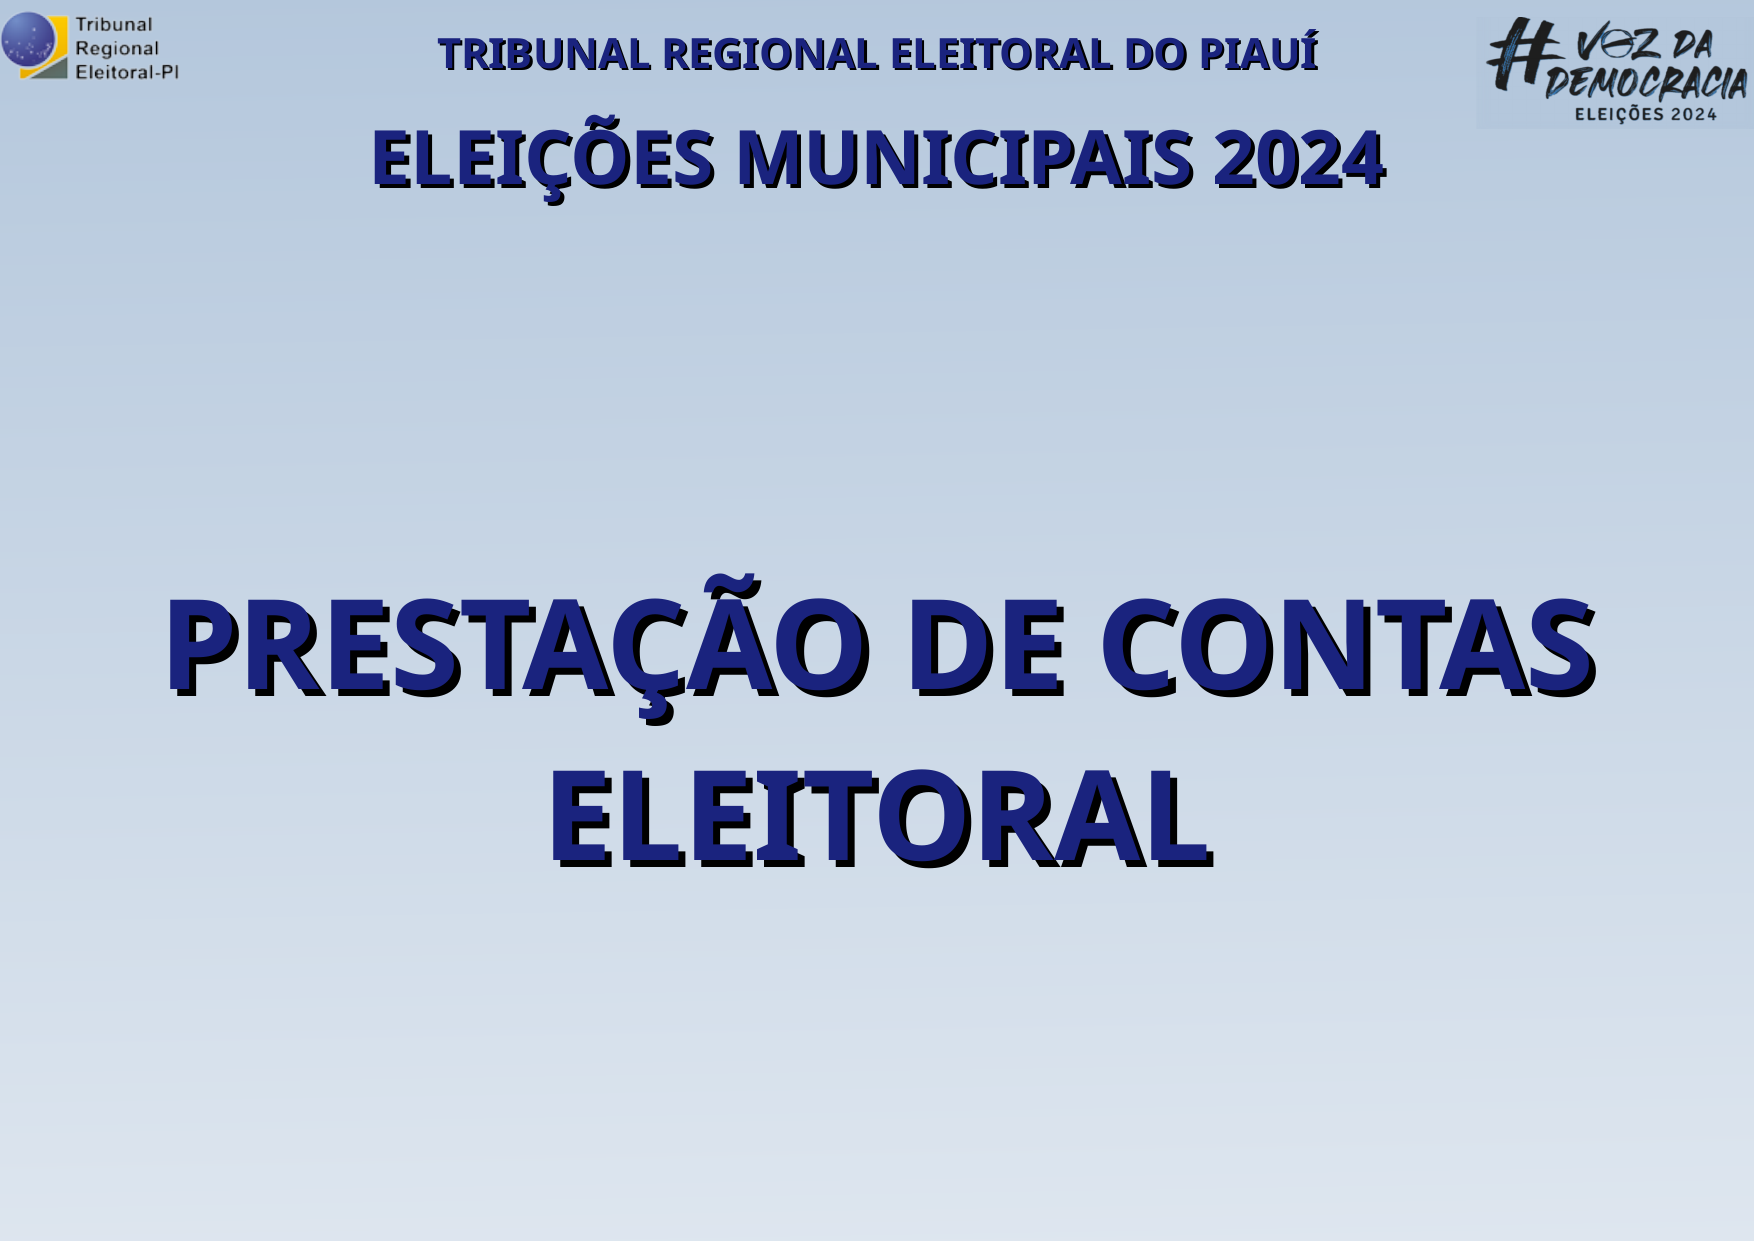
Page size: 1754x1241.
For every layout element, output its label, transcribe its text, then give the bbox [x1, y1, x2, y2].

picture [0, 11, 195, 87]
title TRIBUNAL REGIONAL ELEITORAL DO PIAUÍ ELEIÇÕES MUNICIPAIS 2024 [197, 17, 1557, 213]
subtitle PRESTAÇÃO DE CONTAS ELEITORAL [59, 236, 1695, 1217]
